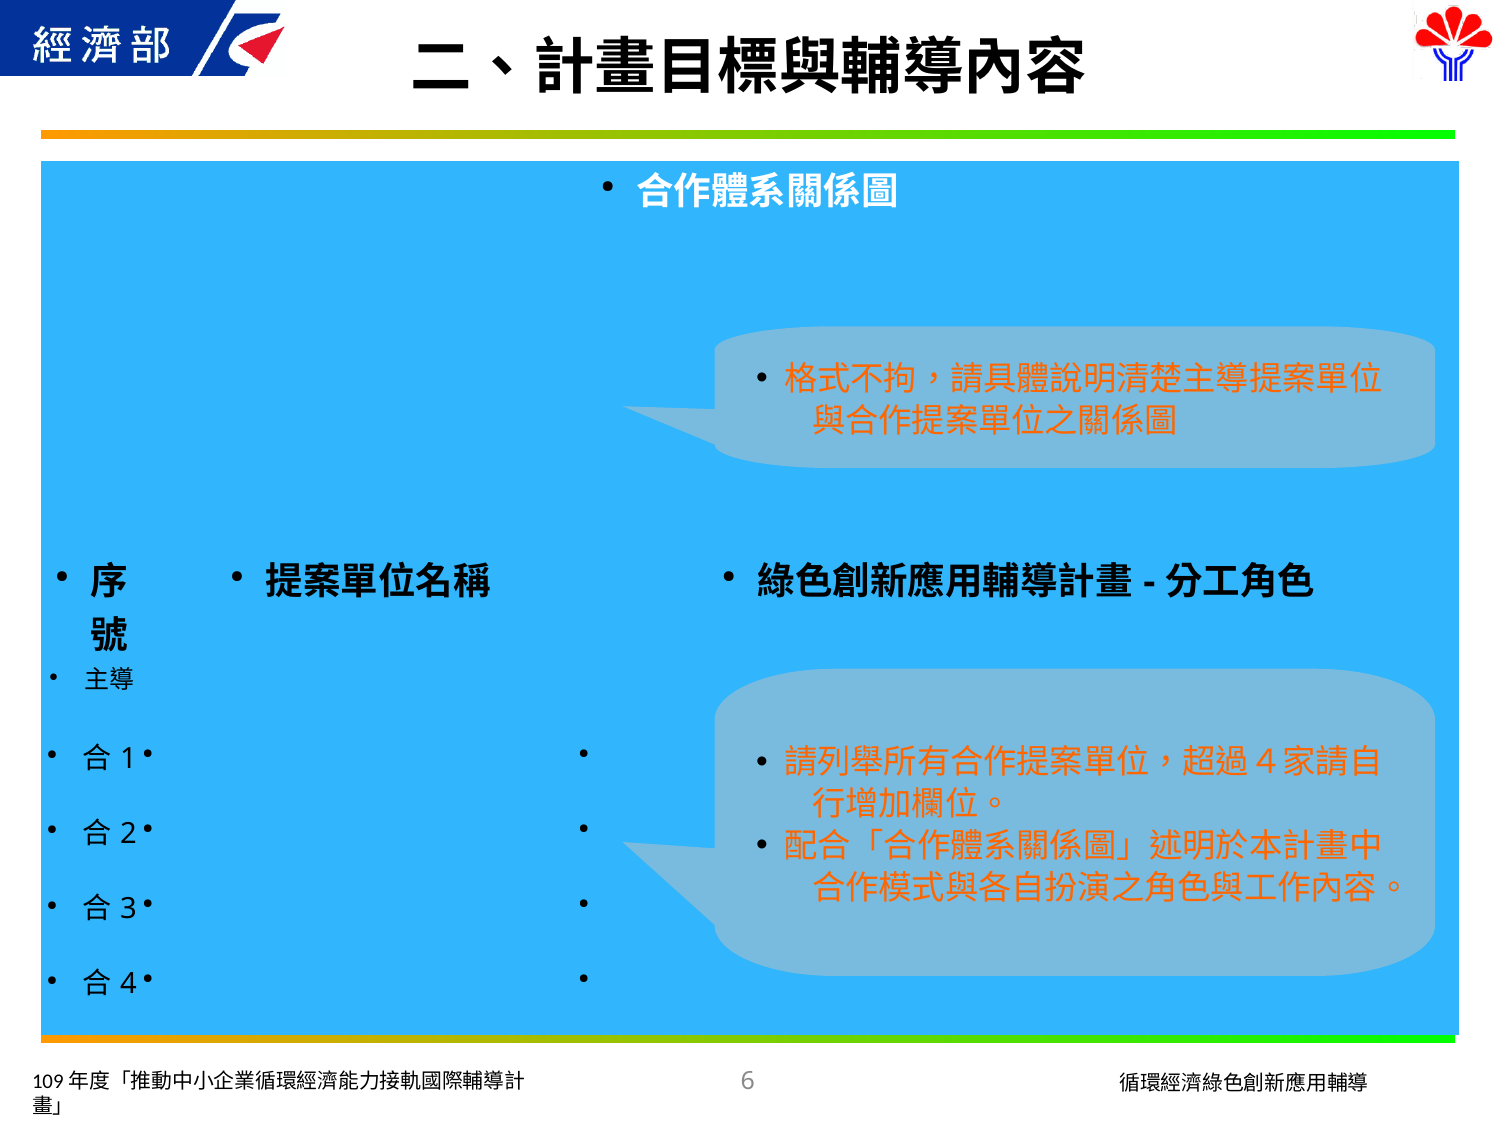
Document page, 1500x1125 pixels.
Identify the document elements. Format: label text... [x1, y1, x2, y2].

table_cell 合2 [41, 810, 143, 885]
table_cell [143, 885, 579, 960]
text_box 請列舉所有合作提案單位，超過４家請自行增加欄位。 配合「合作體系關係圖」述明於本計畫中合作模式與各自扮演之角色與工作內容。 [622, 668, 1436, 976]
table_header 序號 [41, 551, 143, 659]
table_cell [579, 885, 745, 960]
table_cell 合3 [41, 885, 143, 960]
title 二、計畫目標與輔導內容 [0, 19, 1497, 109]
table_header 提案單位名稱 [143, 551, 579, 659]
table_cell [579, 810, 714, 885]
table_cell 合1 [41, 734, 143, 810]
table_cell [1405, 885, 1459, 960]
text_box 6 [572, 1051, 923, 1112]
table_cell [143, 734, 579, 810]
table_header 綠色創新應用輔導計畫-分工角色 [579, 551, 1459, 659]
table_cell [41, 217, 1459, 551]
table_cell [1436, 734, 1459, 810]
table_cell [143, 659, 579, 734]
table_cell [579, 960, 1459, 1035]
table_cell [579, 659, 1459, 734]
table_cell [143, 960, 579, 1035]
table_cell [1436, 810, 1459, 885]
table_cell [579, 734, 714, 810]
table_cell 主導 [41, 659, 143, 734]
table_cell [143, 810, 579, 885]
text_box 格式不拘，請具體說明清楚主導提案單位與合作提案單位之關係圖 [622, 326, 1436, 469]
table_cell 合4 [41, 960, 143, 1035]
table_header 合作體系關係圖 [41, 161, 1459, 217]
